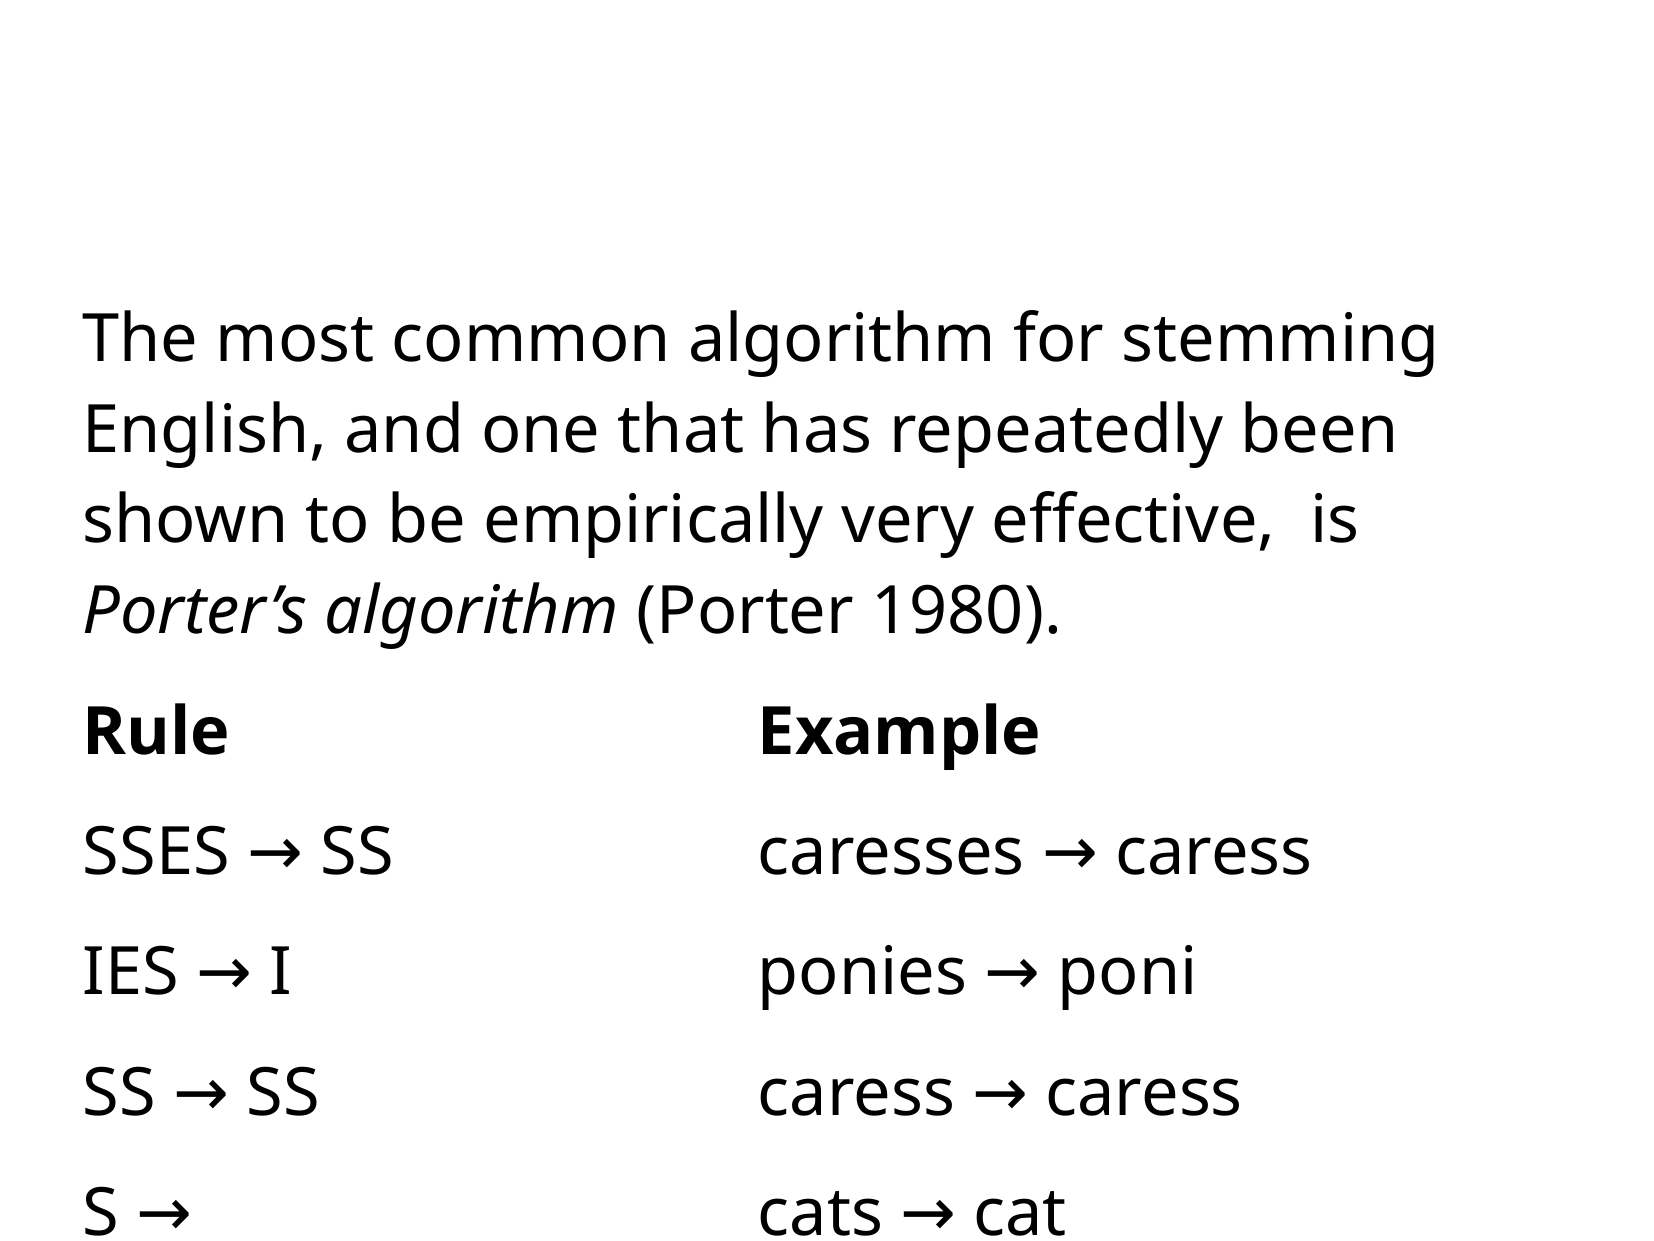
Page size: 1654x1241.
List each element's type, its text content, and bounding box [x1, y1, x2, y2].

list The most common algorithm for stemming English, and one that has repeatedly been shown to be empirically very effective, is Porter’s algorithm (Porter 1980). Rule Example SSES → SS caresses → caress IES → I ponies → poni SS → SS caress → caress S → cats → cat [82, 290, 1571, 1234]
